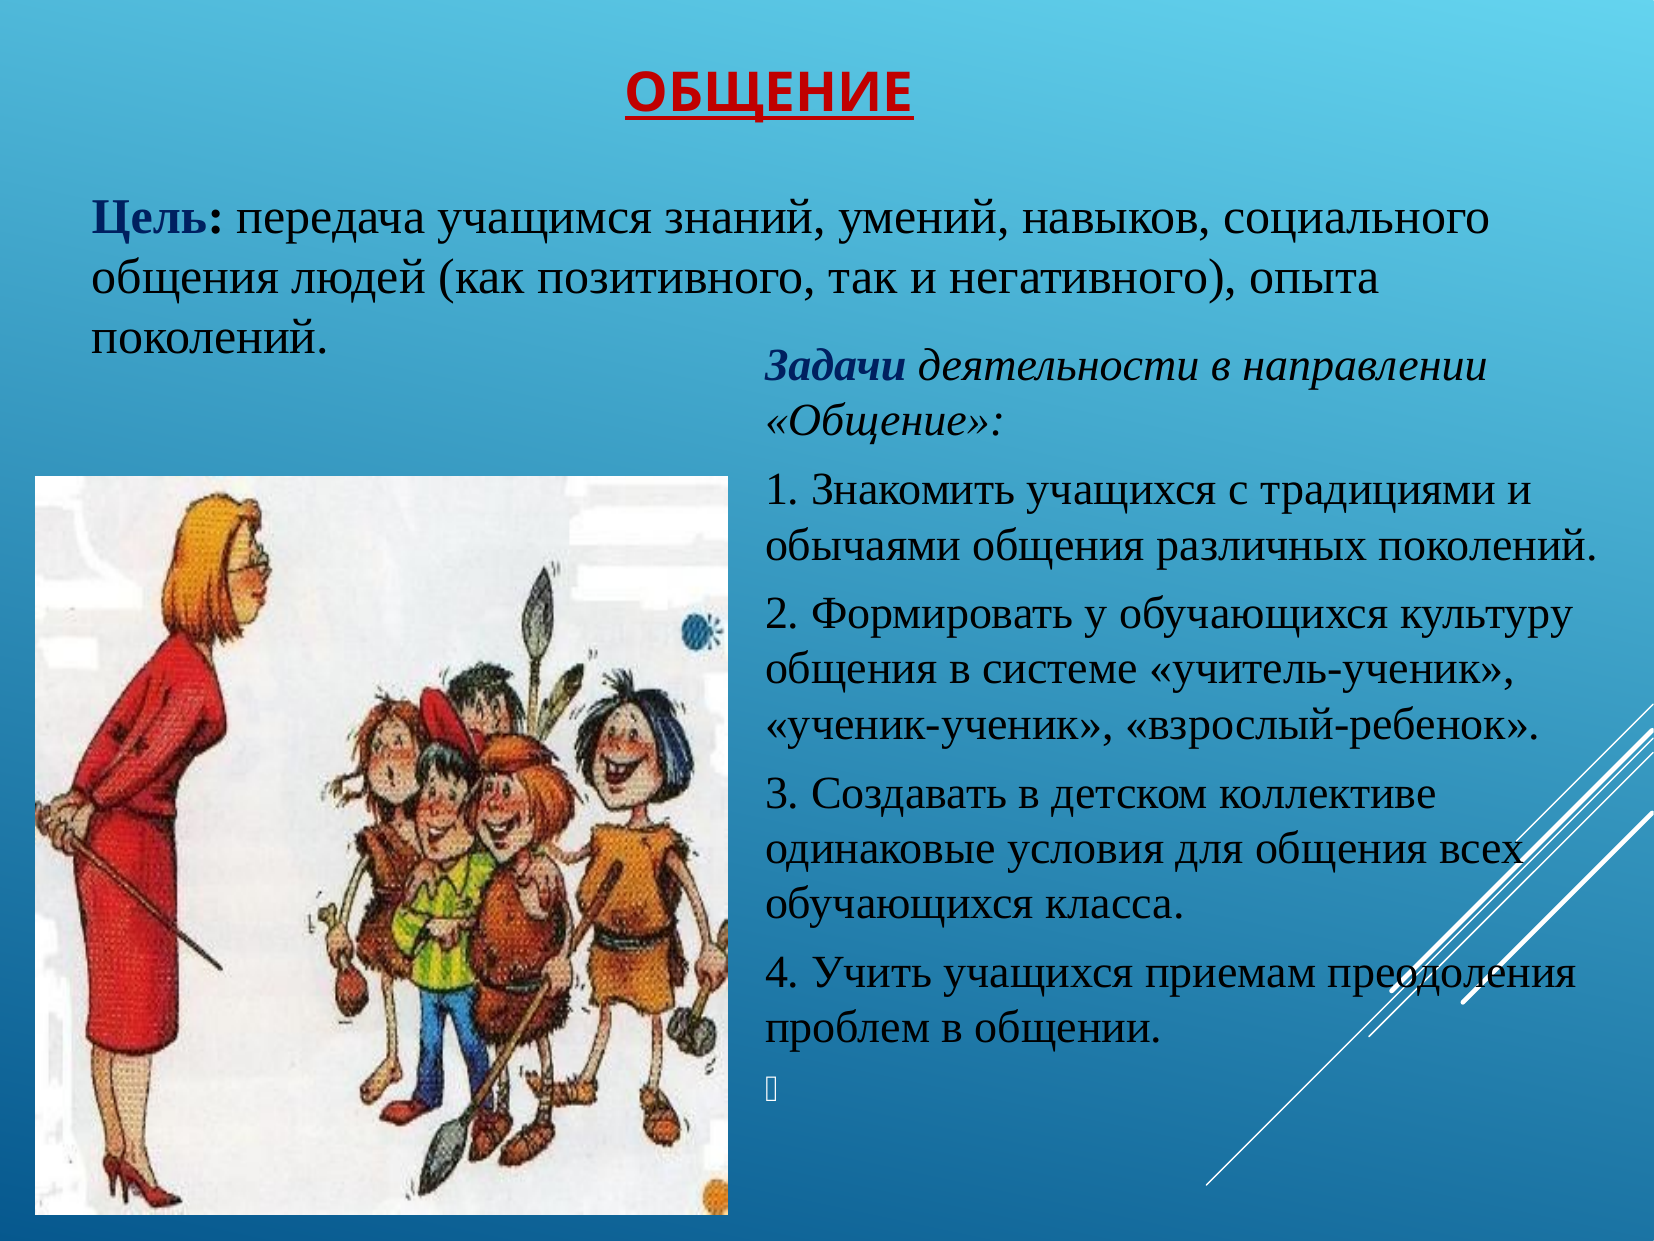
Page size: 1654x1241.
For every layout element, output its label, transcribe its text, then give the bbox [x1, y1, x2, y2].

list Задачи деятельности в направлении «Общение»: 1. Знакомить учащихся с традициями и обычаями общения различных поколений. 2. Формировать у обучающихся культуру общения в системе «учитель-ученик», «ученик-ученик», «взрослый-ребенок». 3. Создавать в детском коллективе одинаковые условия для общения всех обучающихся класса. 4. Учить учащихся приемам преодоления проблем в общении. [750, 371, 1621, 1215]
list ОБЩЕНИЕ [609, 36, 1283, 131]
picture [35, 477, 728, 1215]
text_box Цель: передача учащимся знаний, умений, навыков, социального общения людей (как позитивного, так и негативного), опыта поколений. [77, 176, 1621, 371]
